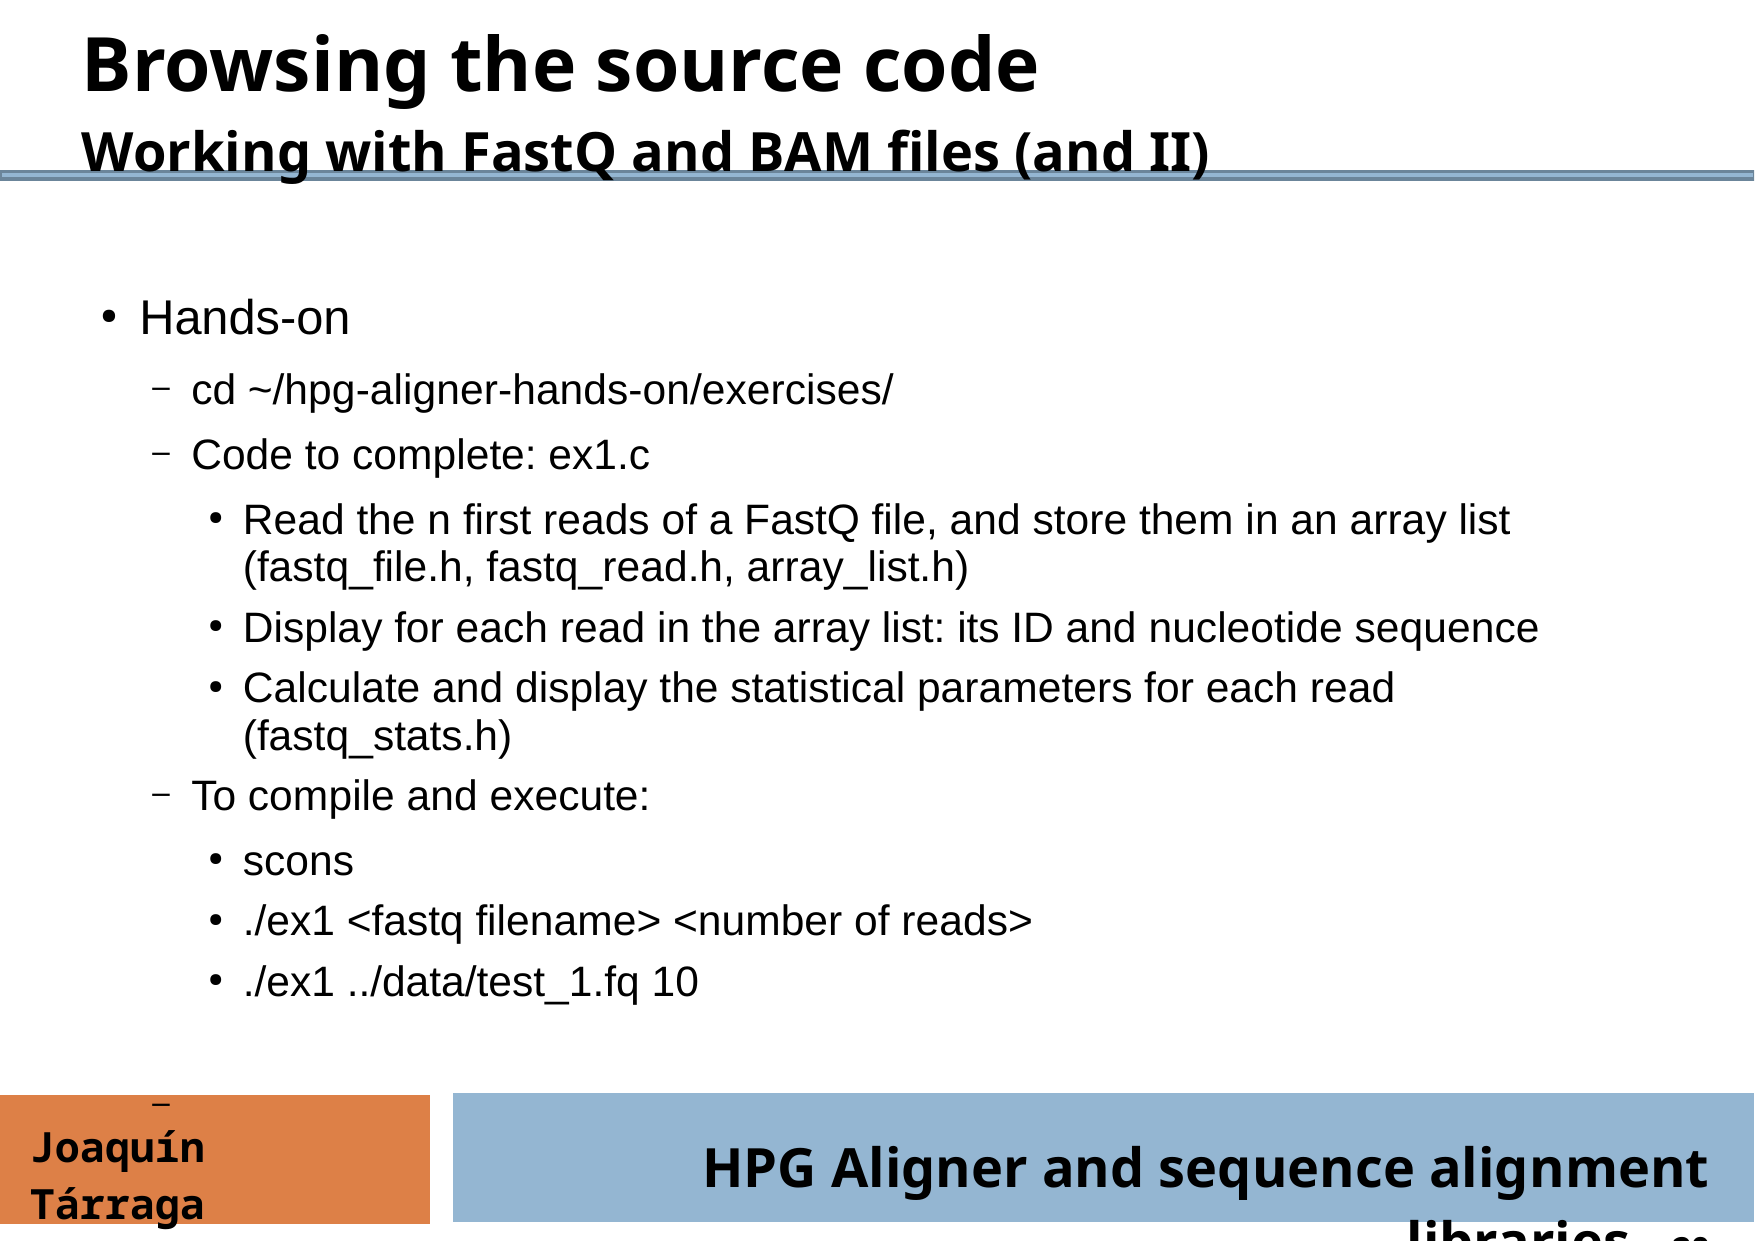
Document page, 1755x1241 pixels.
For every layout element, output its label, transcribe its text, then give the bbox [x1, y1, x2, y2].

list Hands-on cd ~/hpg-aligner-hands-on/exercises/ Code to complete: ex1.c Read the n first reads of a FastQ file, and store them in an array list (fastq_file.h, fastq_read.h, array_list.h) Display for each read in the array list: its ID and nucleotide sequence Calculate and display the statistical parameters for each read (fastq_stats.h) To compile and execute: scons ./ex1 <fastq filename> <number of reads> ./ex1 ../data/test_1.fq 10 [87, 290, 1632, 1010]
text_box [0, 171, 299, 179]
text_box [1200, 171, 1754, 179]
text_box [606, 171, 1023, 179]
text_box Joaquín Tárraga jtarraga@cipf.es [15, 1110, 406, 1221]
text_box HPG Aligner and sequence alignment libraries 20 [480, 1122, 1726, 1239]
text_box [1026, 171, 1197, 179]
text_box Browsing the source code Working with FastQ and BAM files (and II) [67, 3, 1688, 168]
text_box [305, 171, 602, 179]
